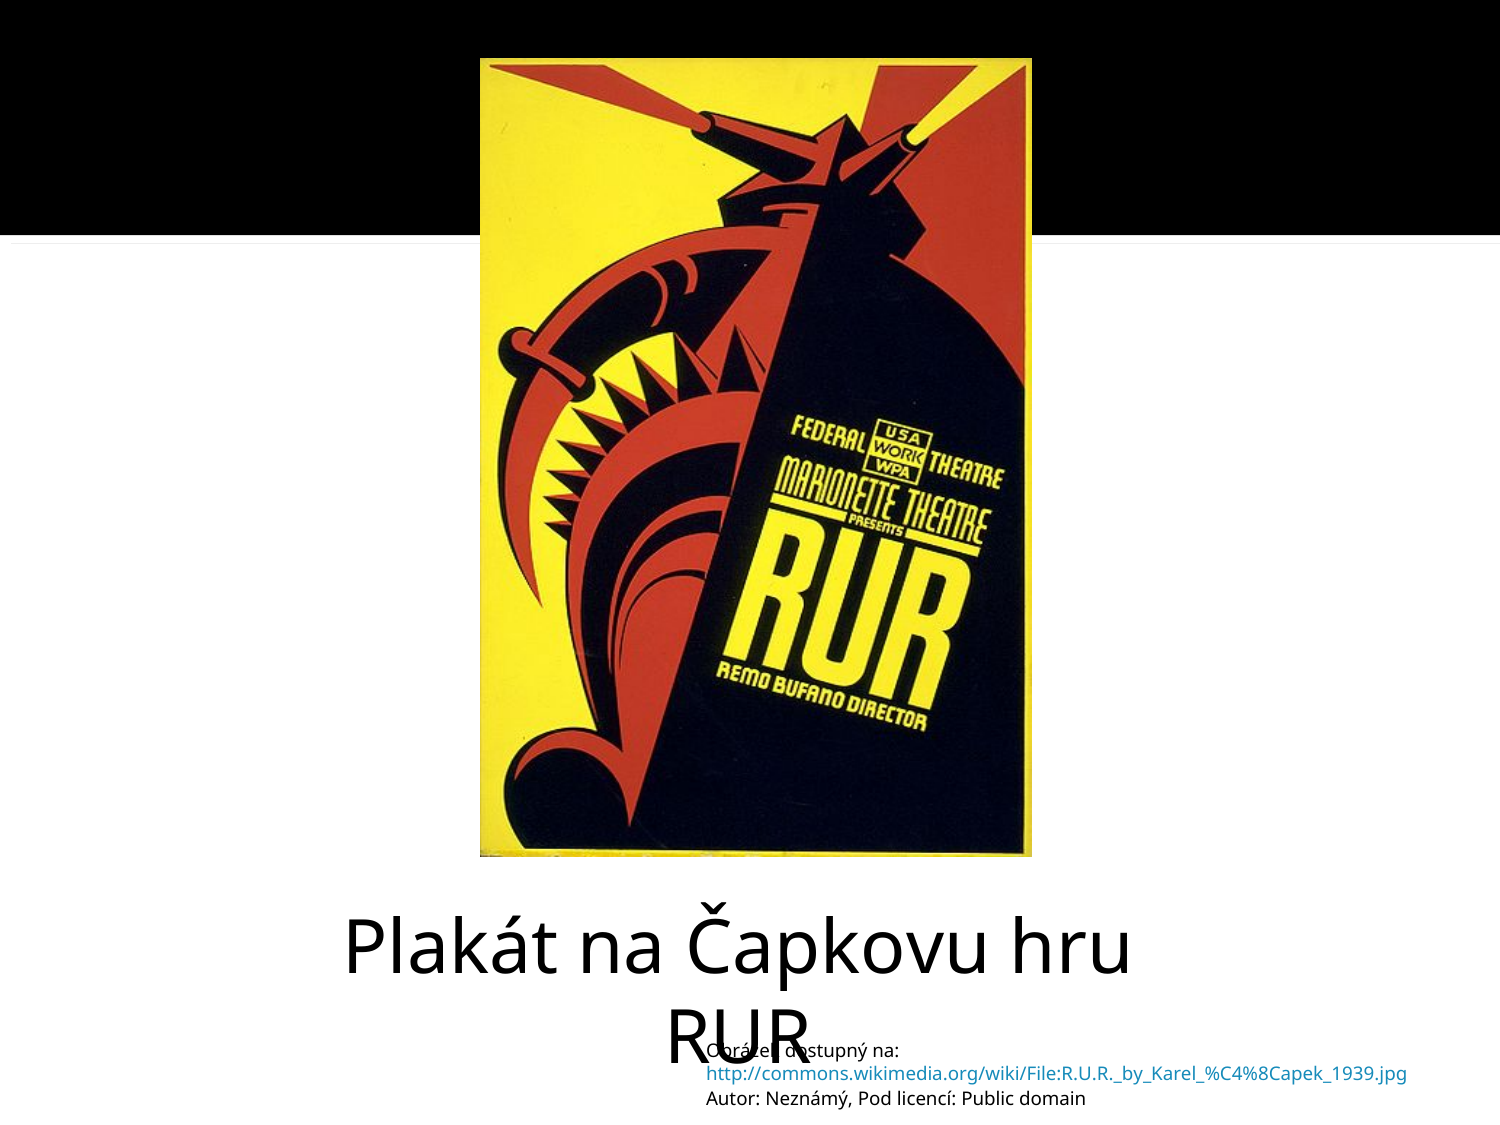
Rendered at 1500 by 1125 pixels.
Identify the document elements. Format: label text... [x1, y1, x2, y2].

picture [480, 58, 1032, 858]
text_box Plakát na Čapkovu hru RUR [292, 890, 1184, 1087]
text_box Obrázek dostupný na: http://commons.wikimedia.org/wiki/File:R.U.R._by_Karel_%C4%8Capek_1939.jpg Autor: Neznámý, Pod licencí: Public domain [691, 1031, 1477, 1125]
